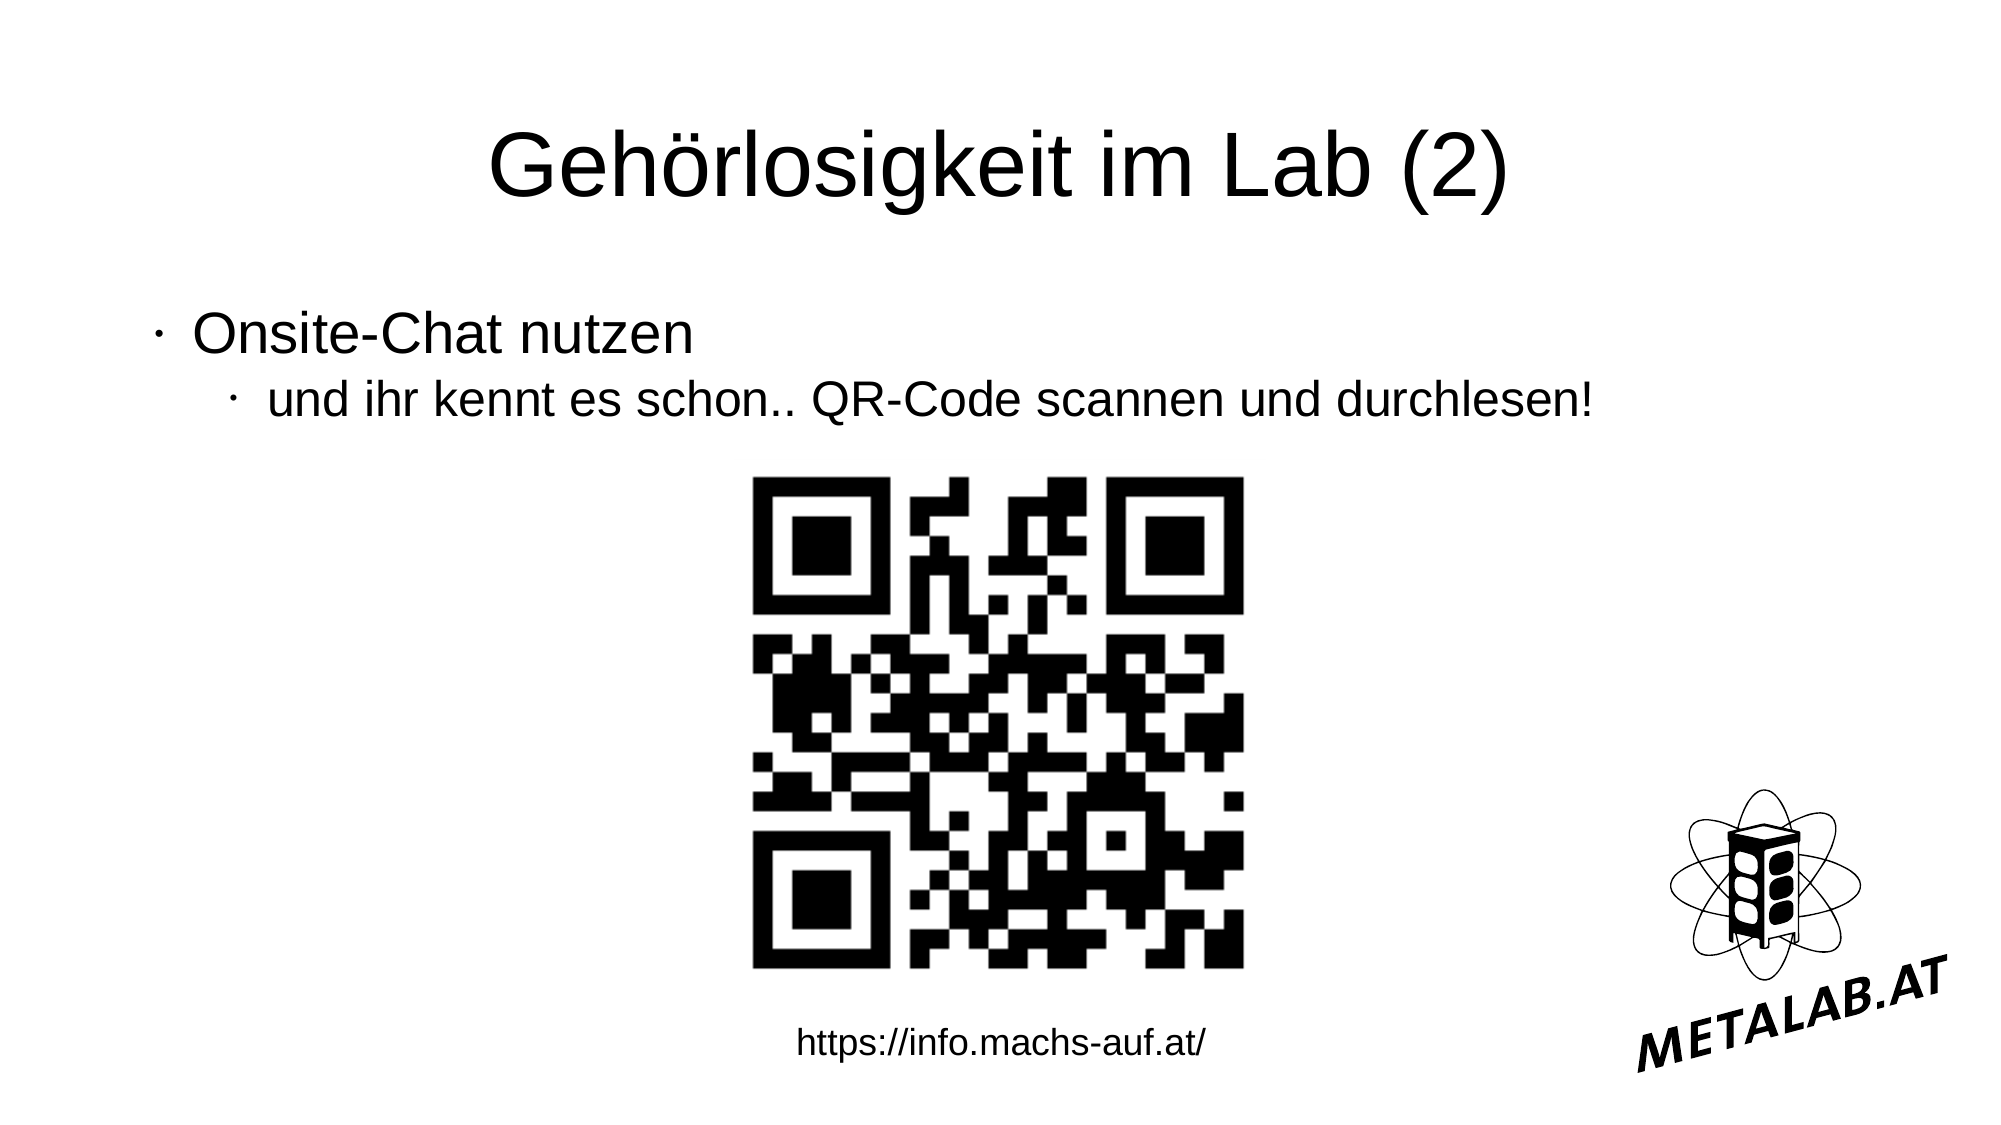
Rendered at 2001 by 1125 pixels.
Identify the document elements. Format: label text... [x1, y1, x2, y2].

picture [734, 458, 1266, 991]
text_box https://info.machs-auf.at/ [625, 1013, 1378, 1074]
list Onsite-Chat nutzen und ihr kennt es schon.. QR-Code scannen und durchlesen! [137, 299, 1863, 1014]
title Gehörlosigkeit im Lab (2) [137, 59, 1863, 278]
